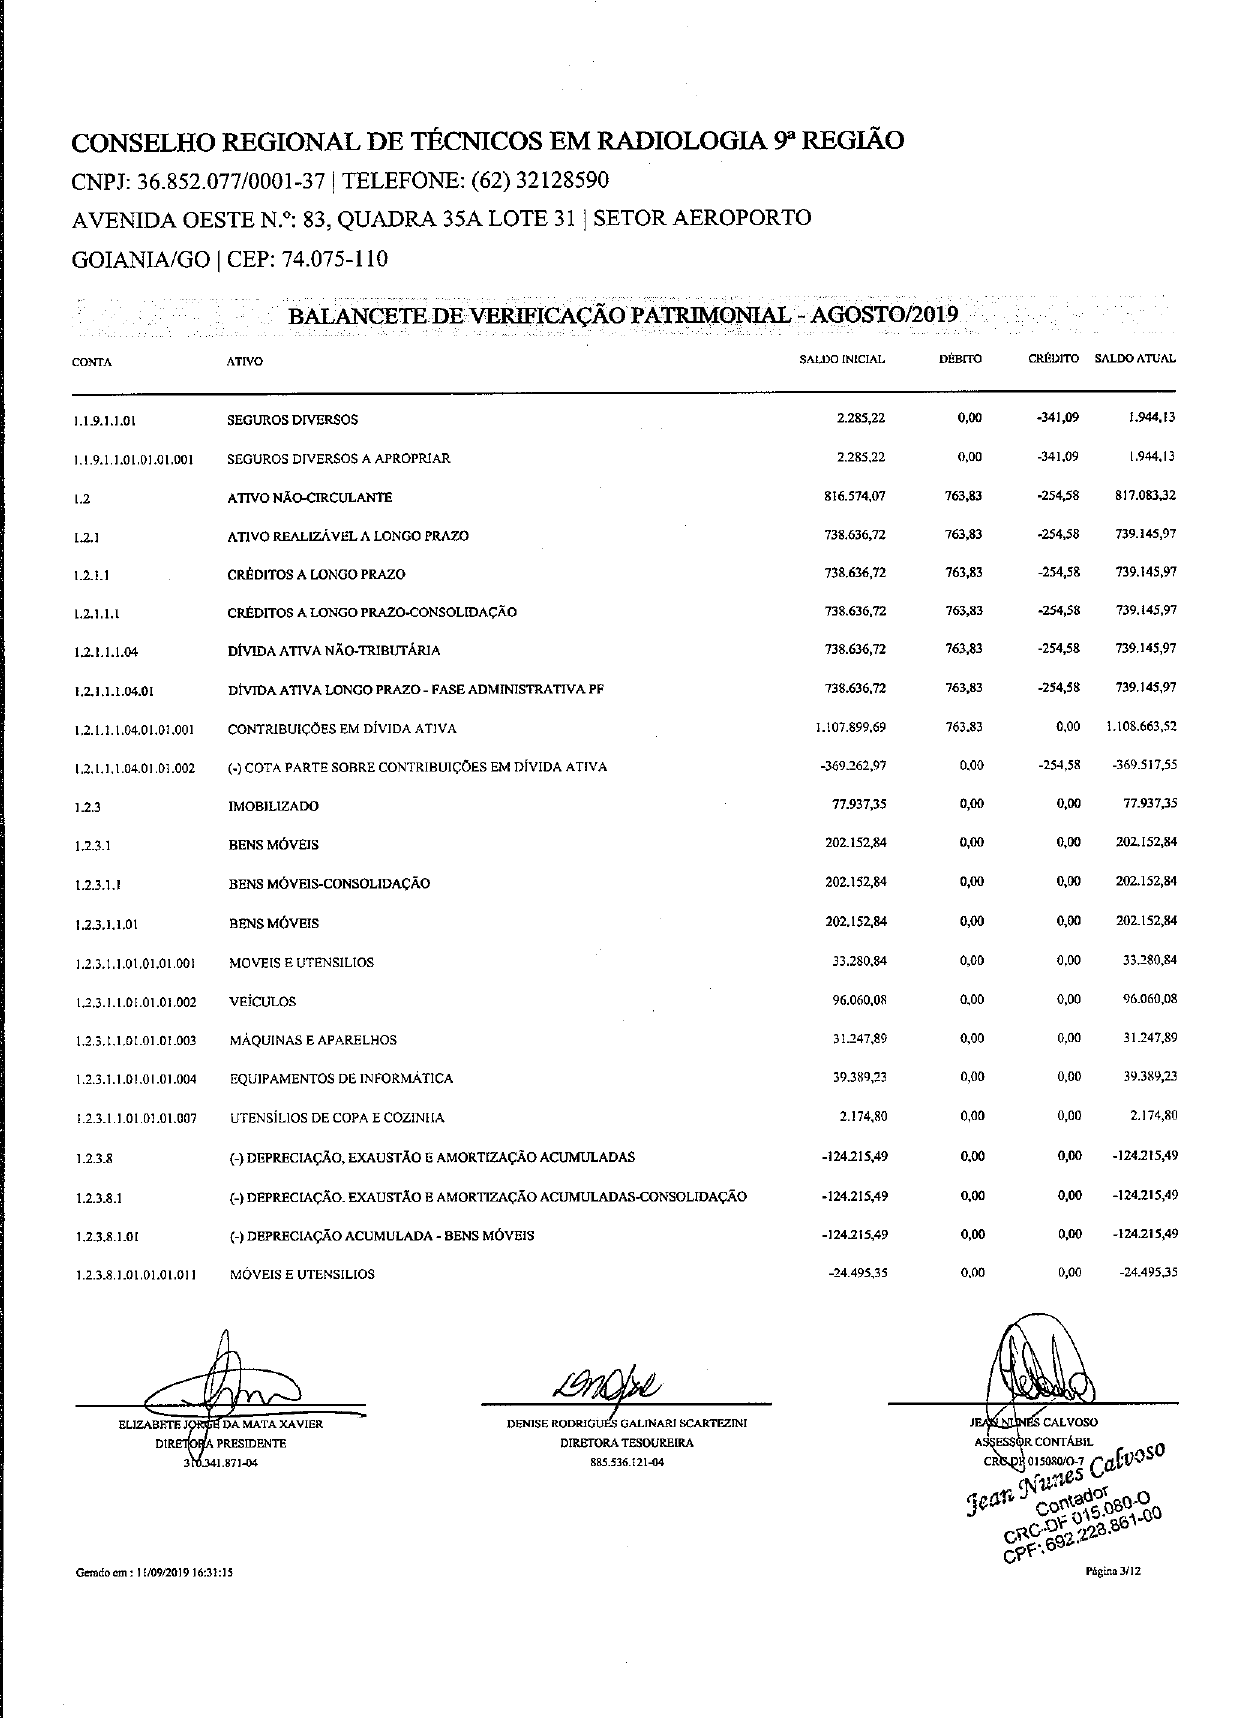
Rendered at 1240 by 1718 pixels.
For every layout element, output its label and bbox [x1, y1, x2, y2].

text_box [0, 0, 1239, 1717]
